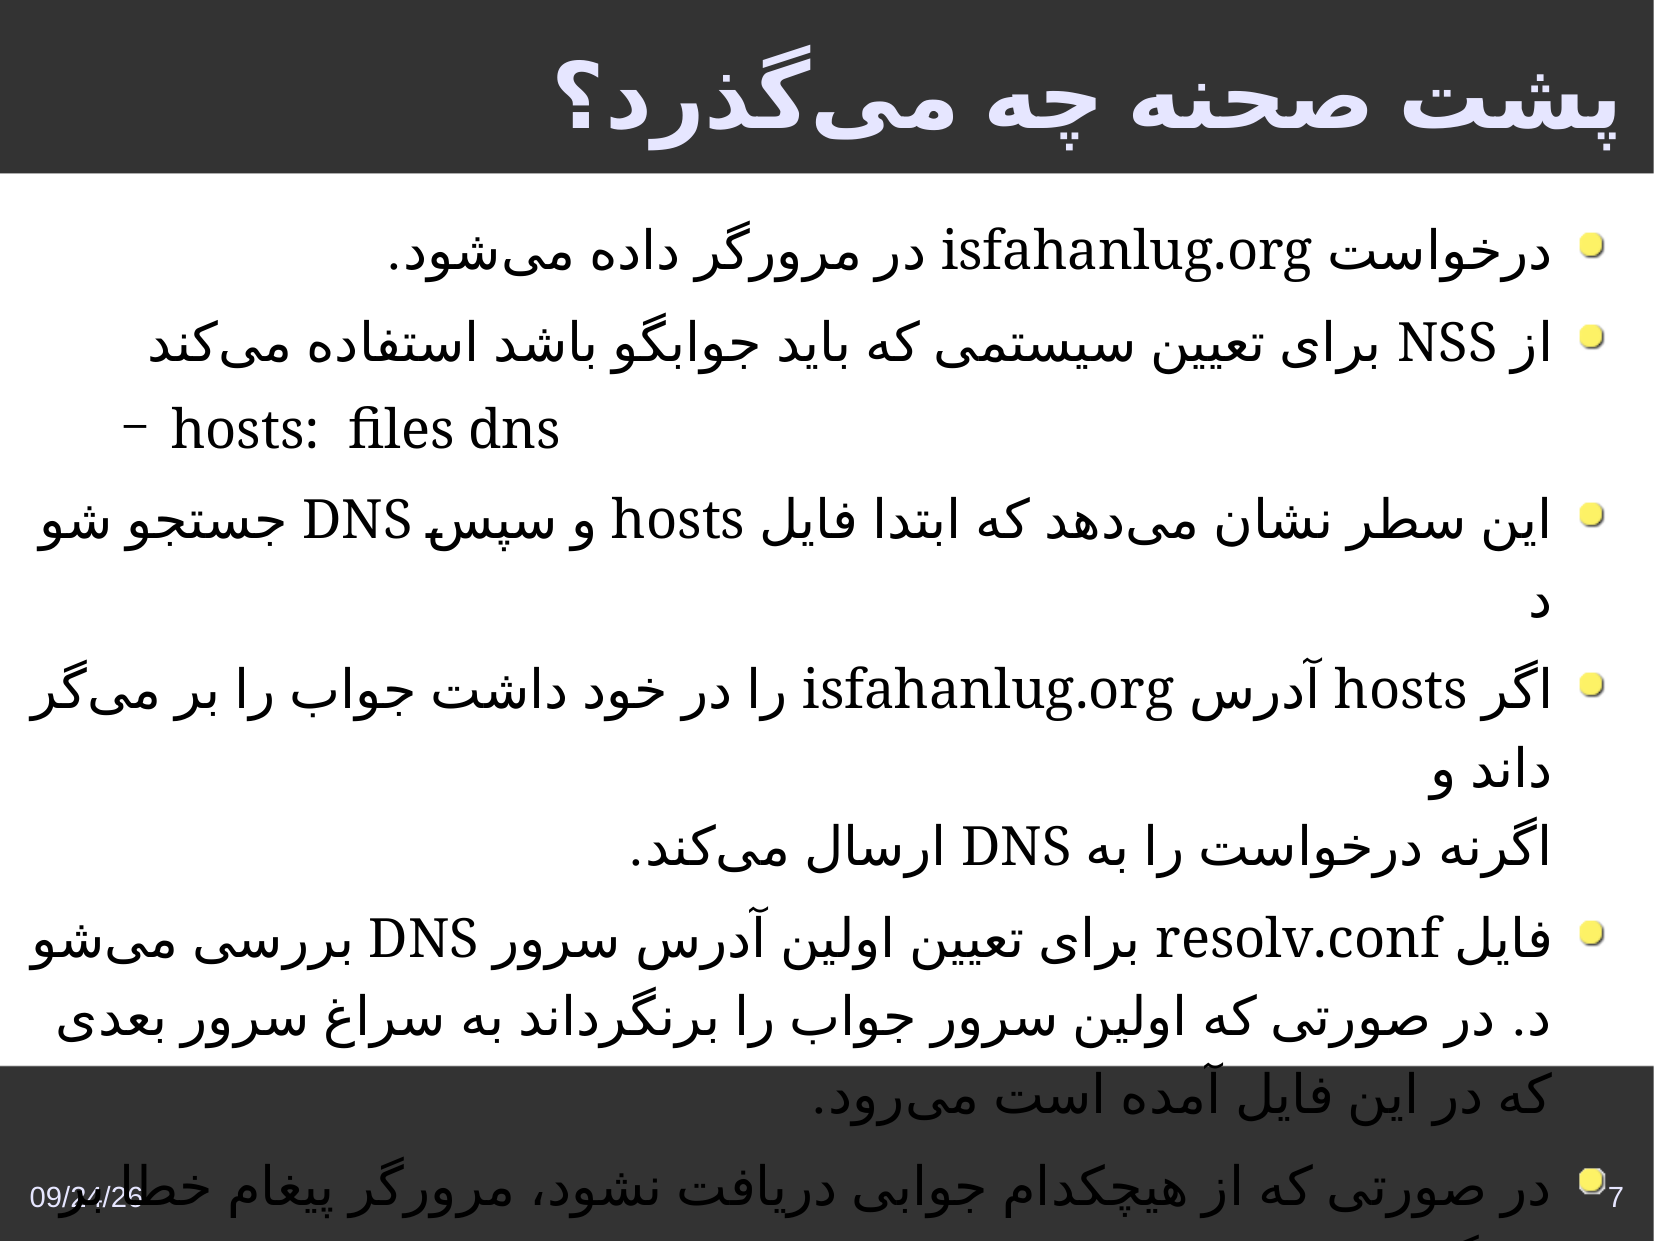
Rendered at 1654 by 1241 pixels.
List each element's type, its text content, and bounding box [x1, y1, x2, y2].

title پشت صحنه چه می‌گذرد؟ [29, 14, 1625, 163]
list درخواست isfahanlug.org در مرورگر داده می‌شود. از NSS برای تعیین سیستمی که باید جوابگو باشد استفاده می‌کند hosts: files dns این سطر نشان می‌دهد که ابتدا فایل hosts و سپس DNS جستجو شود اگر hosts آدرس isfahanlug.org را در خود داشت جواب را بر می‌گرداند و اگرنه درخواست را به DNS ارسال می‌کند. فایل resolv.conf برای تعیین اولین آدرس سرور DNS بررسی می‌شود. در صورتی که اولین سرور جواب را برنگرداند به سراغ سرور بعدی که در این فایل آمده است می‌رود. در صورتی که از هیچکدام جوابی دریافت نشود، مرورگر پیغام خطا بر می‌گرداند [29, 206, 1625, 1034]
picture [0, 0, 1654, 1241]
